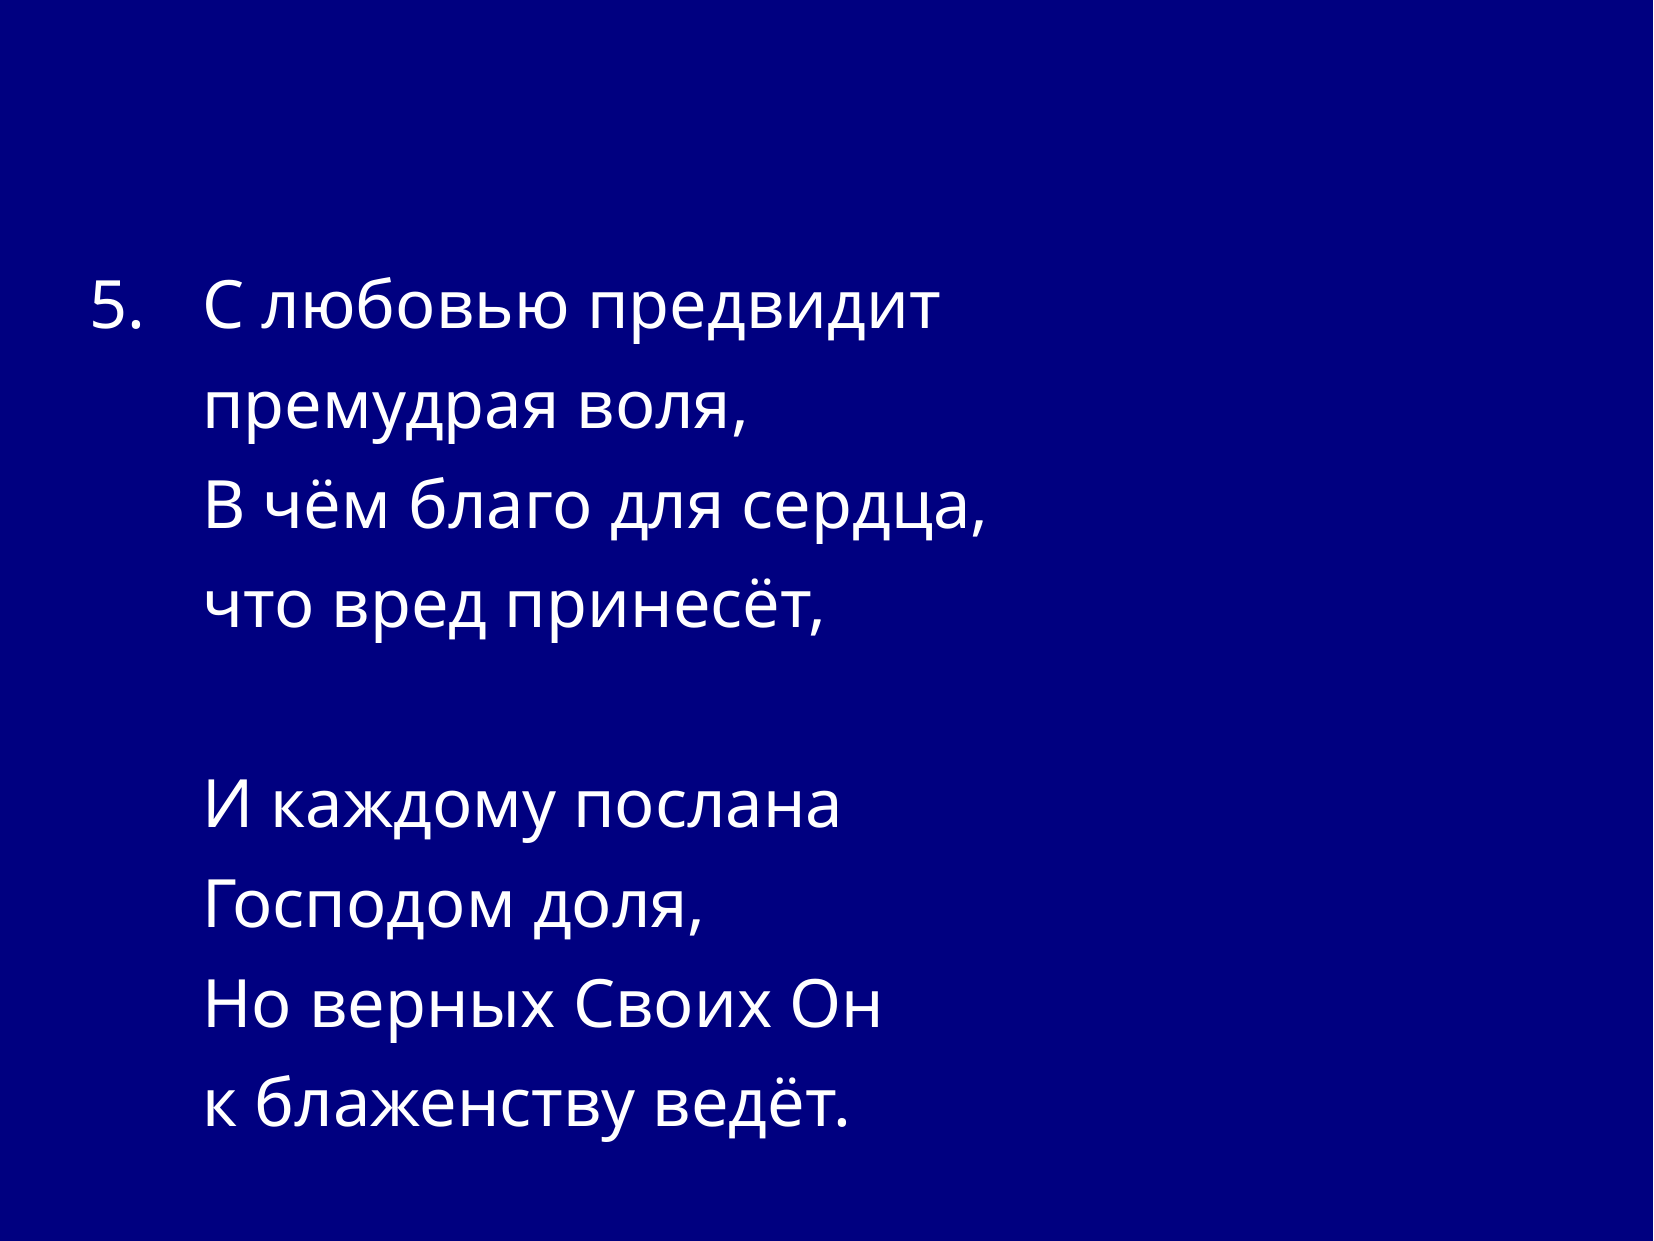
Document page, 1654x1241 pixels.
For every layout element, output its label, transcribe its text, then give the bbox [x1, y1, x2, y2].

text_box 5. С любовью предвидит премудрая воля, В чём благо для сердца, что вред принесёт, И каждому послана Господом доля, Но верных Своих Он к блаженству ведёт. [75, 150, 1576, 1163]
